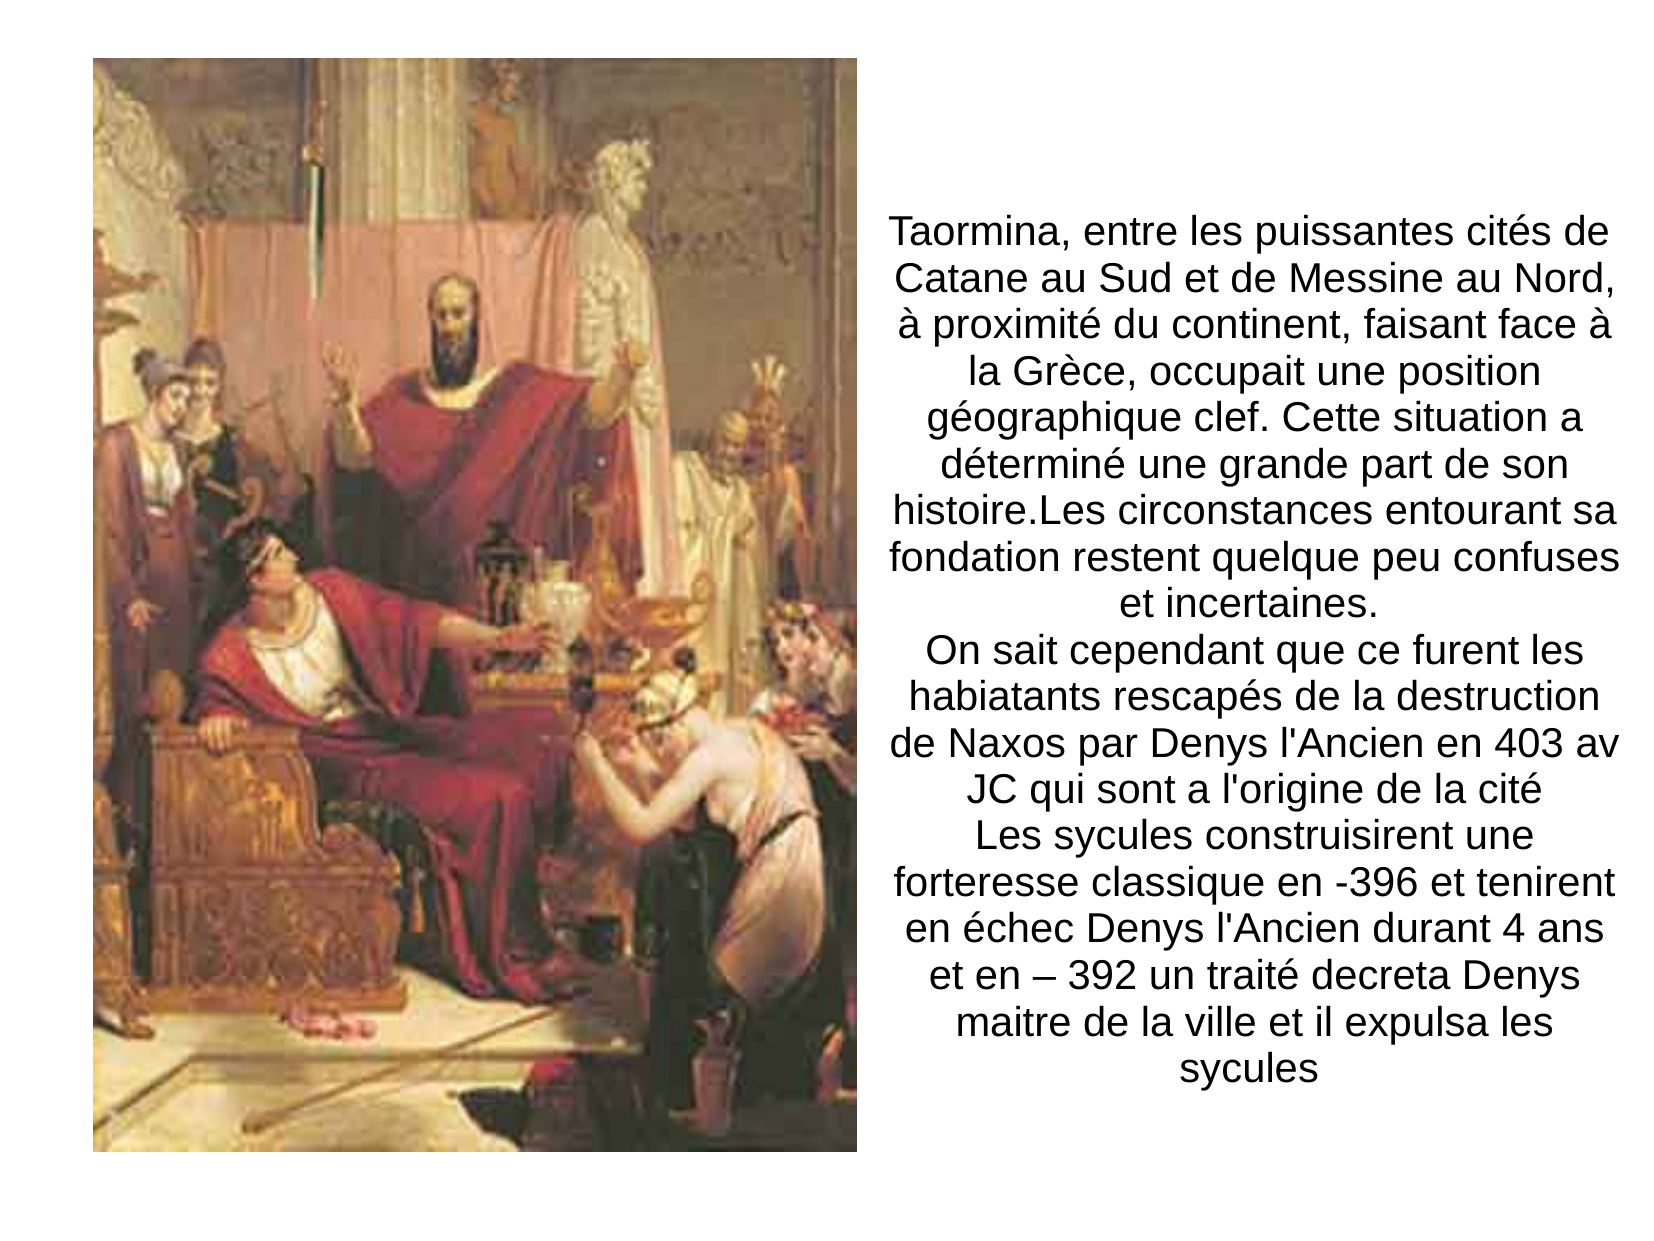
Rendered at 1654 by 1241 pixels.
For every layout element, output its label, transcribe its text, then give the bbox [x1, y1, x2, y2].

picture [93, 58, 857, 1152]
subtitle Taormina, entre les puissantes cités de Catane au Sud et de Messine au Nord, à proximité du continent, faisant face à la Grèce, occupait une position géographique clef. Cette situation a déterminé une grande part de son histoire.Les circonstances entourant sa fondation restent quelque peu confuses et incertaines. On sait cependant que ce furent les habiatants rescapés de la destruction de Naxos par Denys l'Ancien en 403 av JC qui sont a l'origine de la cité Les sycules construisirent une forteresse classique en -396 et tenirent en échec Denys l'Ancien durant 4 ans et en – 392 un traité decreta Denys maitre de la ville et il expulsa les sycules [885, 118, 1625, 1182]
